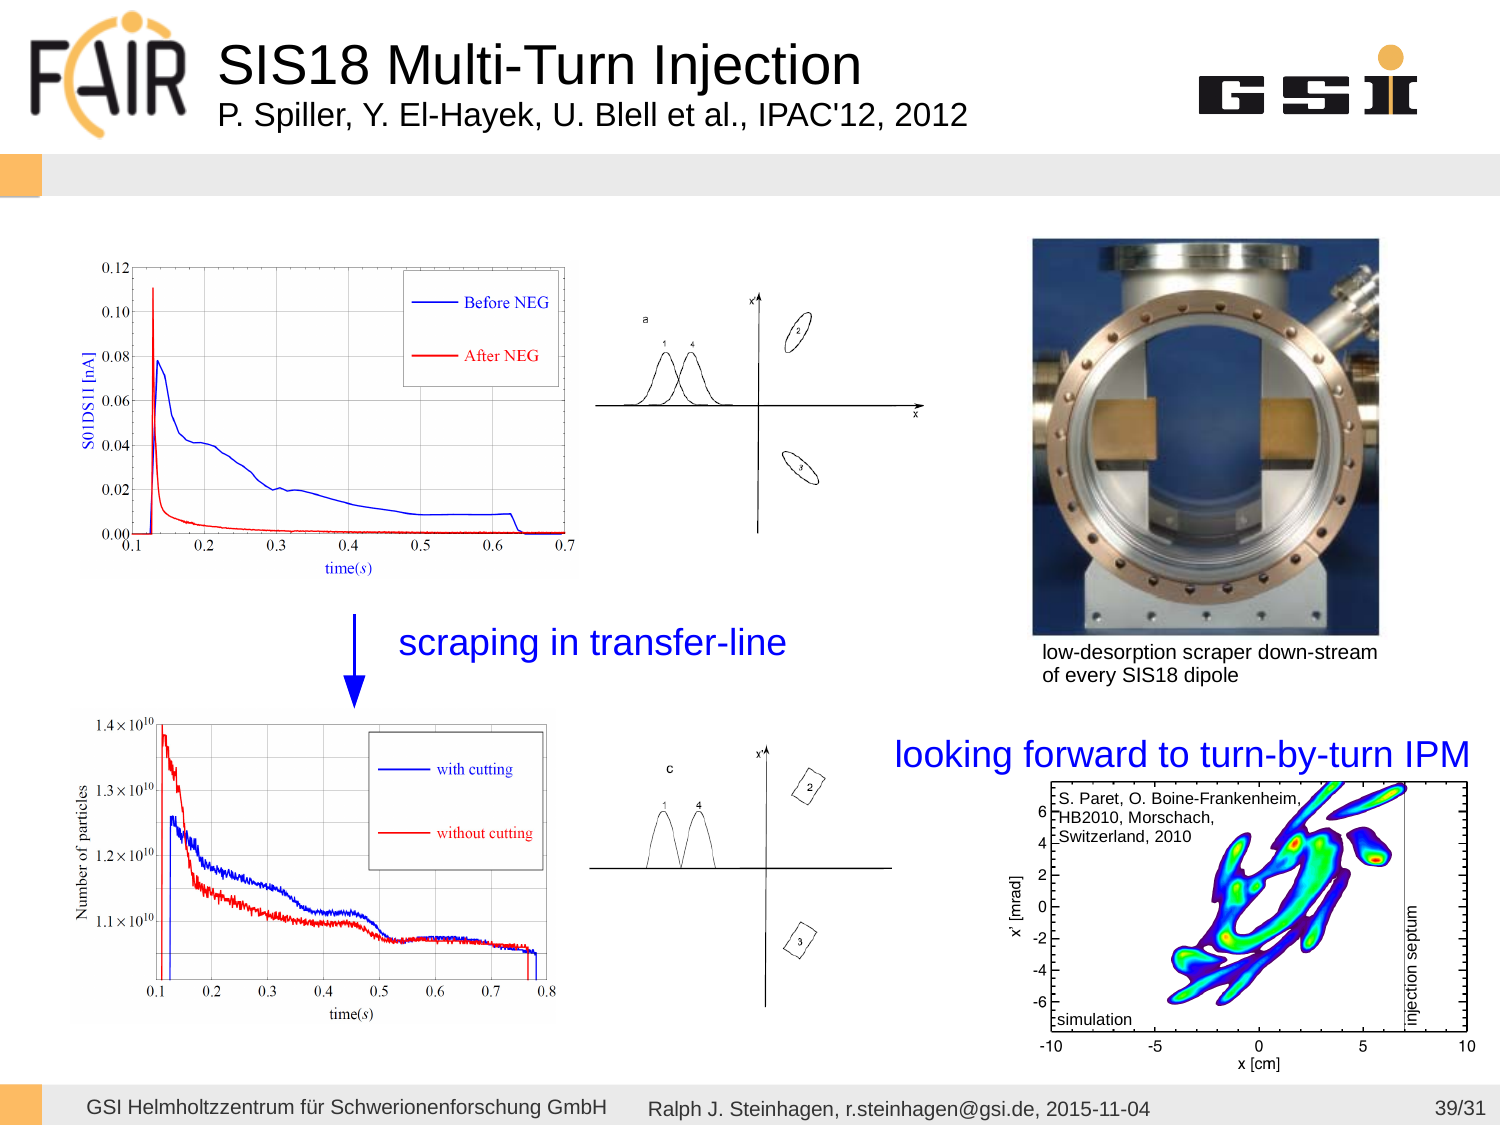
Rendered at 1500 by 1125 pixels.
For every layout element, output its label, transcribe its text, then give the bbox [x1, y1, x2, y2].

picture [30, 9, 187, 141]
picture [70, 708, 556, 1025]
text_box looking forward to turn-by-turn IPM [879, 726, 1485, 784]
picture [1027, 236, 1388, 633]
text_box S. Paret, O. Boine-Frankenheim, HB2010, Morschach, Switzerland, 2010 [1058, 784, 1382, 898]
picture [587, 720, 892, 1016]
text_box low-desorption scraper down-stream of every SIS18 dipole [1027, 633, 1395, 695]
title SIS18 Multi-Turn Injection P. Spiller, Y. El-Hayek, U. Blell et al., IPAC'12, 2012 [217, 20, 1109, 147]
picture [1003, 769, 1489, 1077]
picture [80, 260, 579, 579]
text_box scraping in transfer-line [383, 614, 803, 671]
picture [1197, 42, 1419, 117]
picture [590, 283, 924, 544]
text_box injection septum [1392, 897, 1430, 1027]
text_box simulation [1057, 1006, 1164, 1033]
